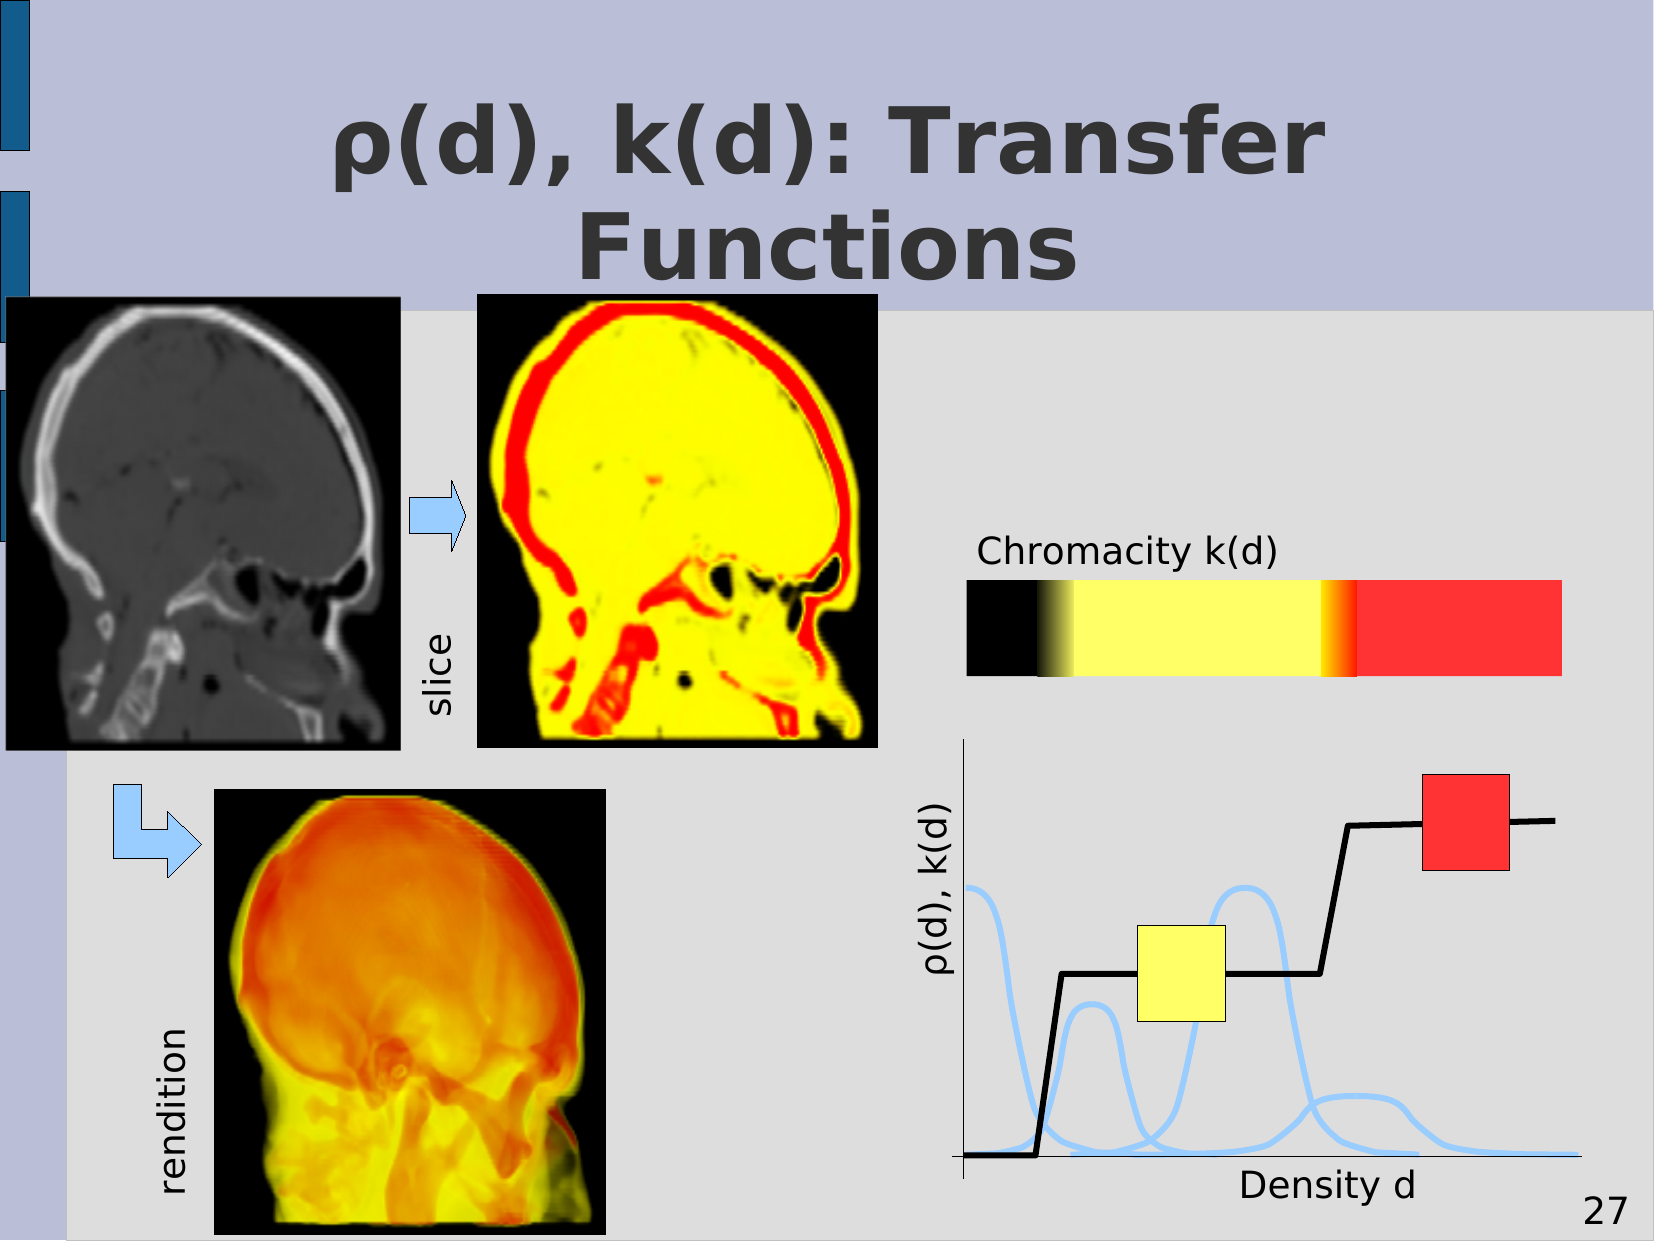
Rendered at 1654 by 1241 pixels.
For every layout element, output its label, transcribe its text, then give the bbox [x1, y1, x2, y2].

text_box [409, 480, 466, 552]
title ρ(d), k(d): Transfer Functions [121, 87, 1534, 302]
text_box Chromacity k(d) [961, 522, 1295, 582]
picture [214, 789, 606, 1235]
text_box Density d [1223, 1157, 1529, 1228]
picture [477, 294, 878, 748]
text_box slice [408, 478, 487, 733]
text_box ρ(d), k(d) [904, 738, 983, 993]
text_box [1137, 925, 1226, 1022]
text_box [1422, 774, 1510, 871]
text_box [966, 580, 1562, 677]
text_box [113, 784, 202, 878]
text_box rendition [142, 957, 221, 1211]
picture [5, 296, 401, 751]
